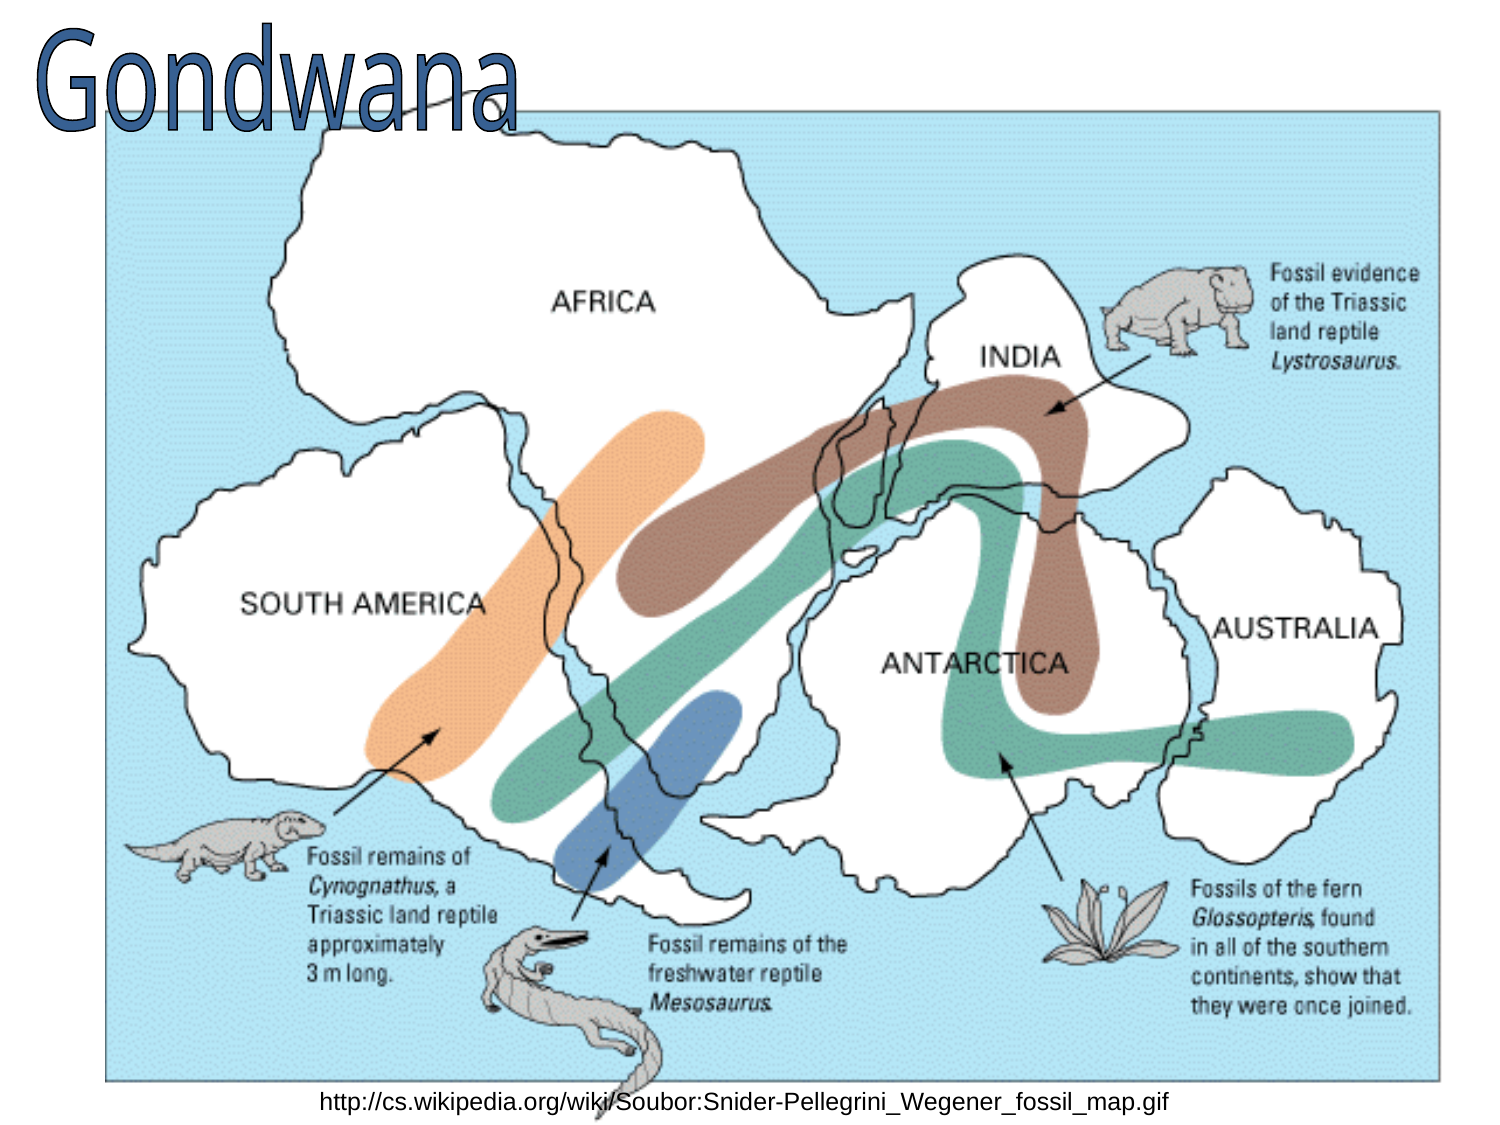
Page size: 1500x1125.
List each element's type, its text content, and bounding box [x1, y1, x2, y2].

text_box [330, 90, 338, 113]
text_box Gondwana [359, 53, 402, 132]
text_box [235, 90, 262, 120]
text_box Gondwana [417, 53, 462, 130]
text_box Gondwana [168, 53, 213, 130]
text_box [296, 90, 304, 111]
text_box [483, 94, 507, 121]
text_box [369, 94, 393, 121]
text_box Gondwana [473, 53, 516, 132]
text_box Gondwana [225, 23, 272, 132]
text_box http://cs.wikipedia.org/wiki/Soubor:Snider-Pellegrini_Wegener_fossil_map.gif [304, 1078, 1313, 1124]
text_box Gondwana [107, 53, 156, 132]
text_box Gondwana [37, 28, 95, 132]
text_box [105, 90, 1453, 1125]
text_box [116, 90, 146, 120]
text_box Gondwana [280, 54, 355, 130]
